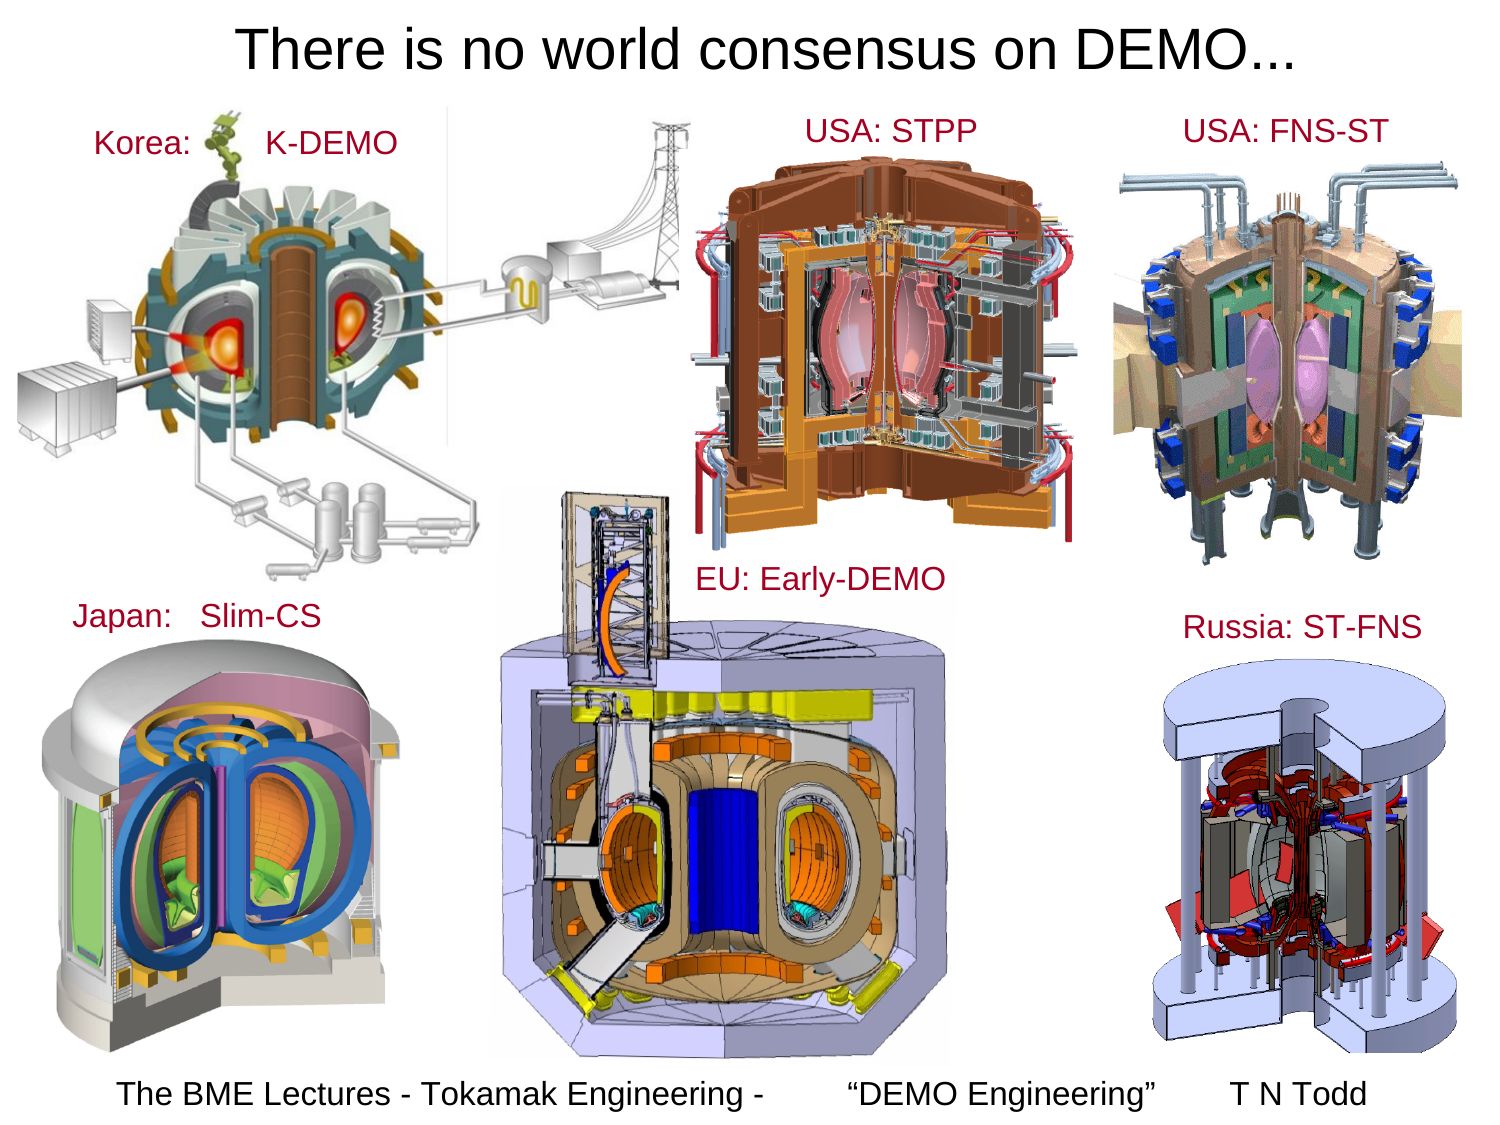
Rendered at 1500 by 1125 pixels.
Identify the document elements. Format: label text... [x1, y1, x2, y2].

text_box Japan: Slim-CS [53, 586, 392, 633]
text_box There is no world consensus on DEMO... [219, 3, 1404, 82]
text_box USA: STPP [785, 101, 1006, 149]
picture [1151, 657, 1460, 1055]
text_box USA: FNS-ST [1163, 101, 1420, 154]
text_box EU: Early-DEMO [675, 549, 976, 604]
picture [17, 104, 1085, 1067]
text_box Russia: ST-FNS [1163, 597, 1443, 650]
picture [1104, 148, 1471, 580]
picture [32, 633, 404, 1055]
text_box Korea: K-DEMO [74, 113, 414, 165]
